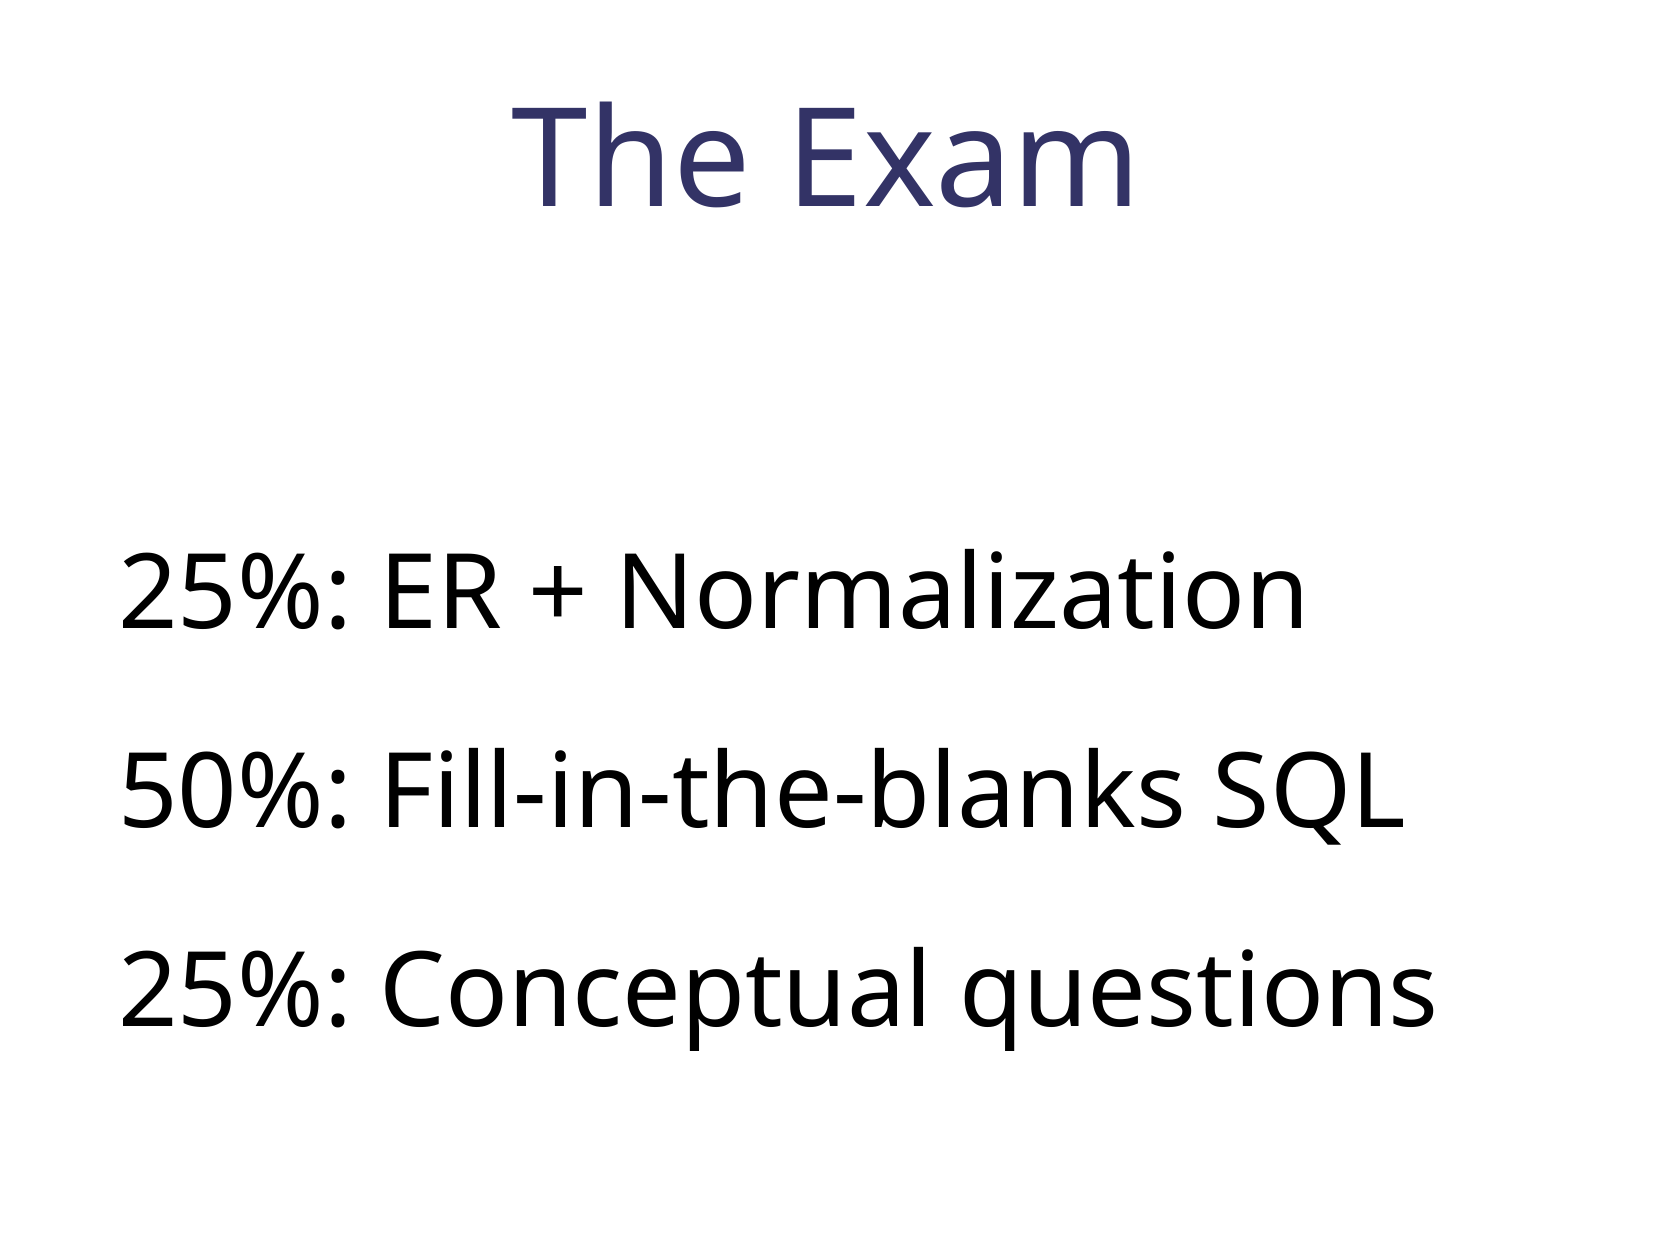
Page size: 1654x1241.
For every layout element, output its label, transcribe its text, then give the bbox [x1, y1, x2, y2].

subtitle 25%: ER + Normalization 50%: Fill-in-the-blanks SQL 25%: Conceptual questions [118, 290, 1595, 1094]
title The Exam [82, 49, 1571, 257]
